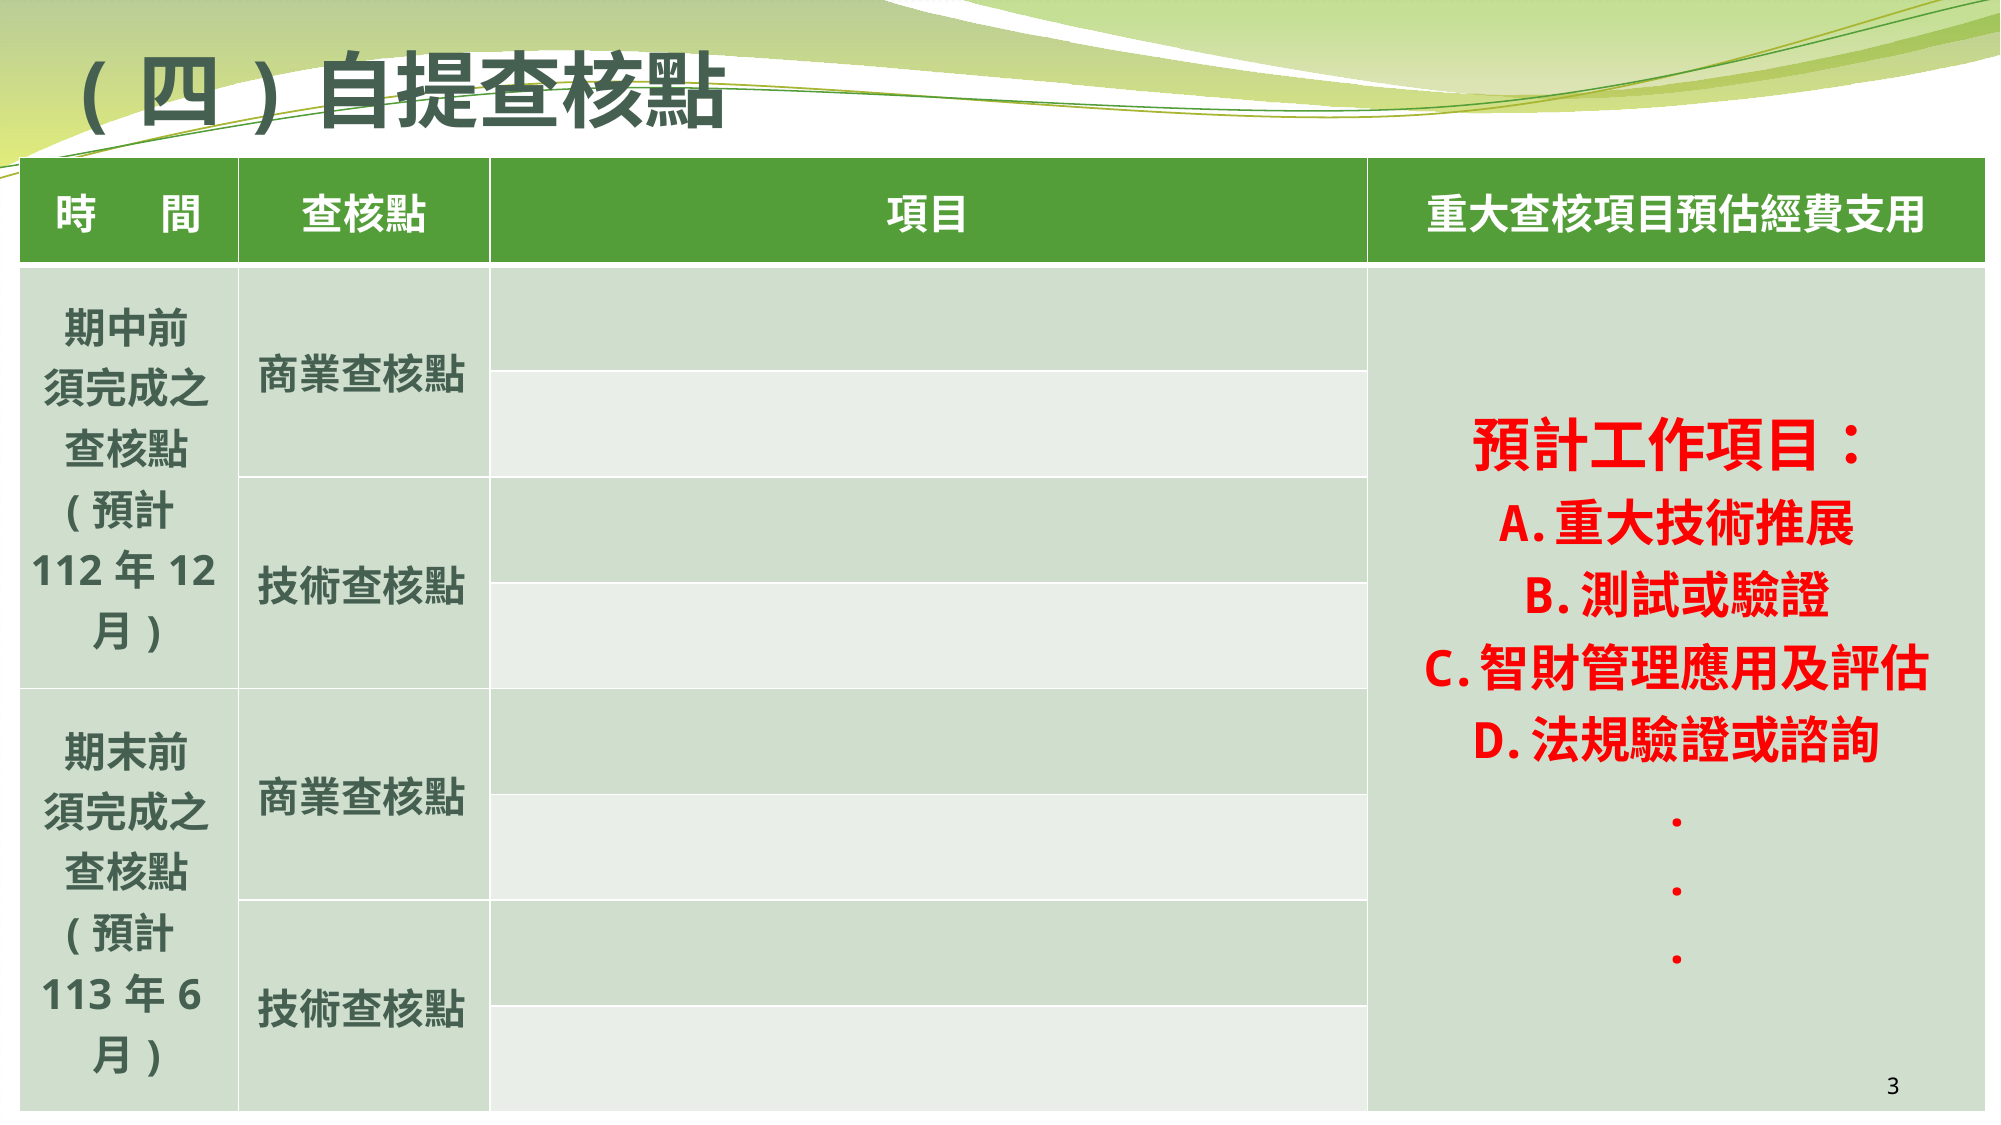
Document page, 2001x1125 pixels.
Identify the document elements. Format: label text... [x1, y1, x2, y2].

table_cell [491, 689, 1367, 794]
table_header 查核點 [239, 158, 489, 262]
table_header 項目 [491, 158, 1367, 262]
table_cell [491, 268, 1367, 370]
table_cell 期中前 須完成之 查核點 (預計112年12月) [20, 268, 238, 688]
table_cell 期末前 須完成之 查核點 (預計113年6月) [20, 689, 238, 1111]
table_cell [491, 478, 1367, 582]
table_cell 預計工作項目： 重大技術推展 測試或驗證 智財管理應用及評估 法規驗證或諮詢 . . . [1368, 268, 1985, 1111]
table_cell 技術查核點 [239, 901, 489, 1111]
table_cell [491, 1007, 1367, 1111]
table_cell 商業查核點 [239, 689, 489, 899]
table_cell 技術查核點 [239, 478, 489, 688]
table_header 時 間 [20, 158, 238, 262]
table_cell 商業查核點 [239, 268, 489, 476]
table_cell [491, 584, 1367, 688]
table_header 重大查核項目預估經費支用 [1368, 158, 1985, 262]
slide_number <編號> [1733, 1042, 1900, 1103]
title (四)自提查核點 [68, 22, 1869, 139]
table_cell [491, 795, 1367, 899]
table_cell [491, 372, 1367, 476]
table_cell [491, 901, 1367, 1005]
